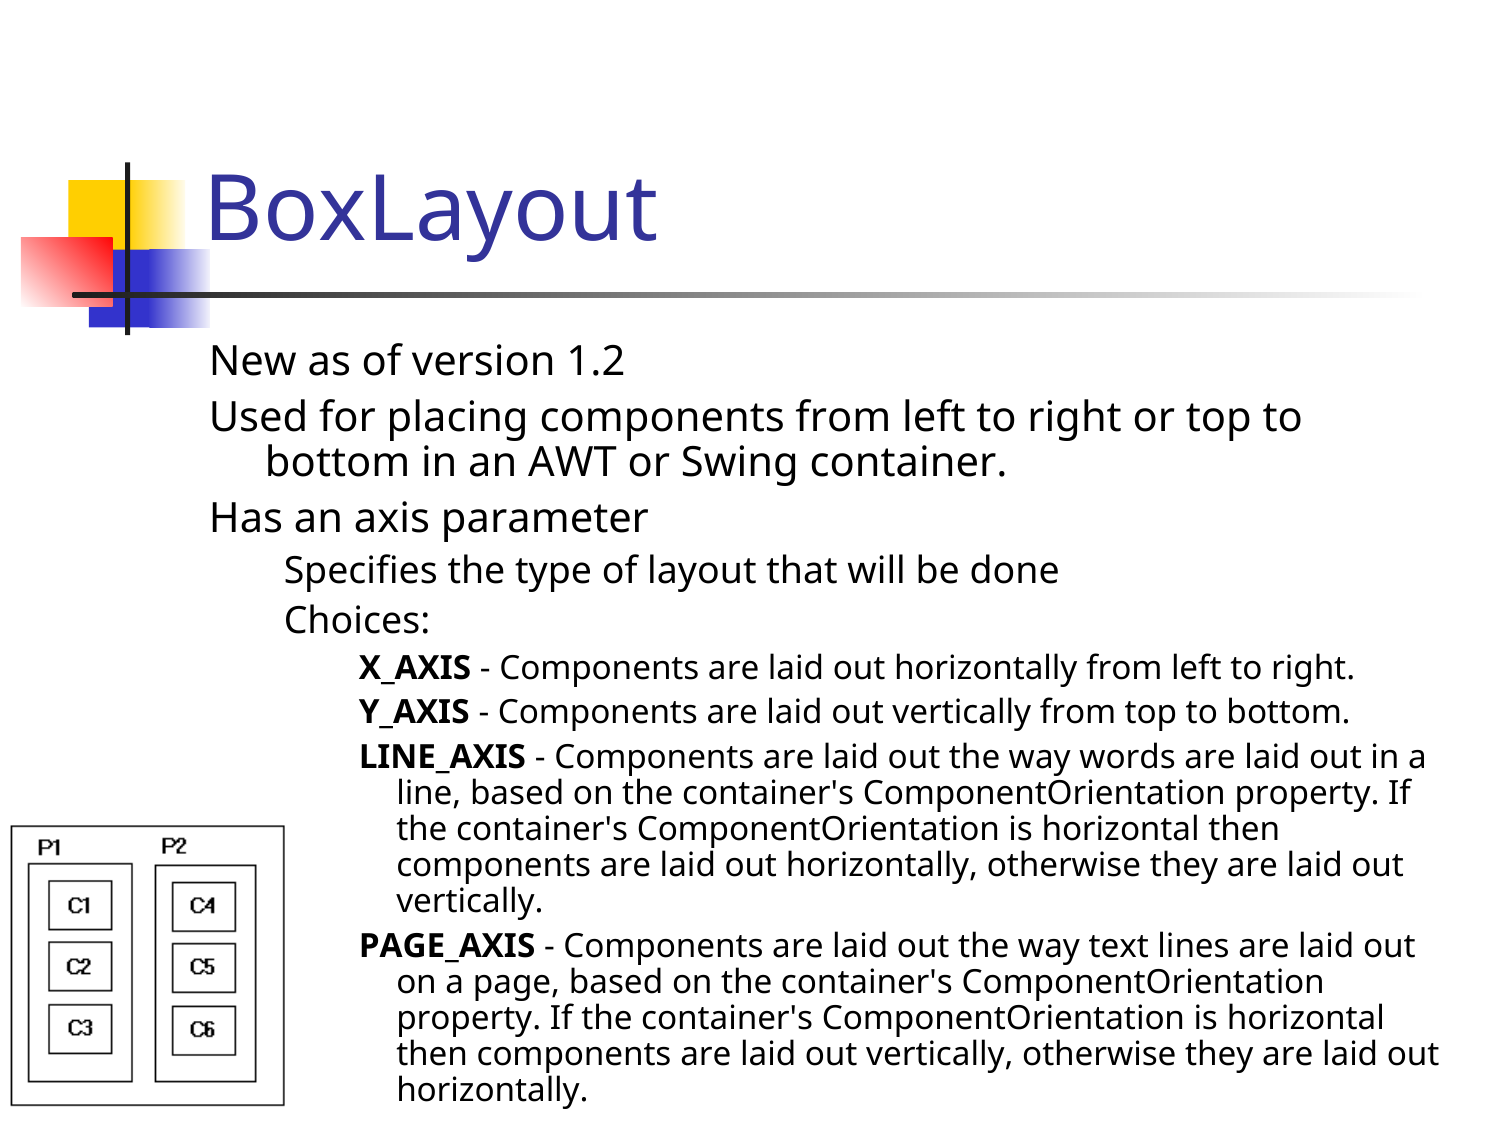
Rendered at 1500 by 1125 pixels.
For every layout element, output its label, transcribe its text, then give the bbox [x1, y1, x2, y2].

title BoxLayout [188, 35, 1468, 276]
list New as of version 1.2 Used for placing components from left to right or top to bottom in an AWT or Swing container. Has an axis parameter Specifies the type of layout that will be done Choices: X_AXIS - Components are laid out horizontally from left to right. Y_AXIS - Components are laid out vertically from top to bottom. LINE_AXIS - Components are laid out the way words are laid out in a line, based on the container's ComponentOrientation property. If the container's ComponentOrientation is horizontal then components are laid out horizontally, otherwise they are laid out vertically. PAGE_AXIS - Components are laid out the way text lines are laid out on a page, based on the container's ComponentOrientation property. If the container's ComponentOrientation is horizontal then components are laid out vertically, otherwise they are laid out horizontally. [193, 331, 1469, 1030]
picture [0, 810, 299, 1125]
